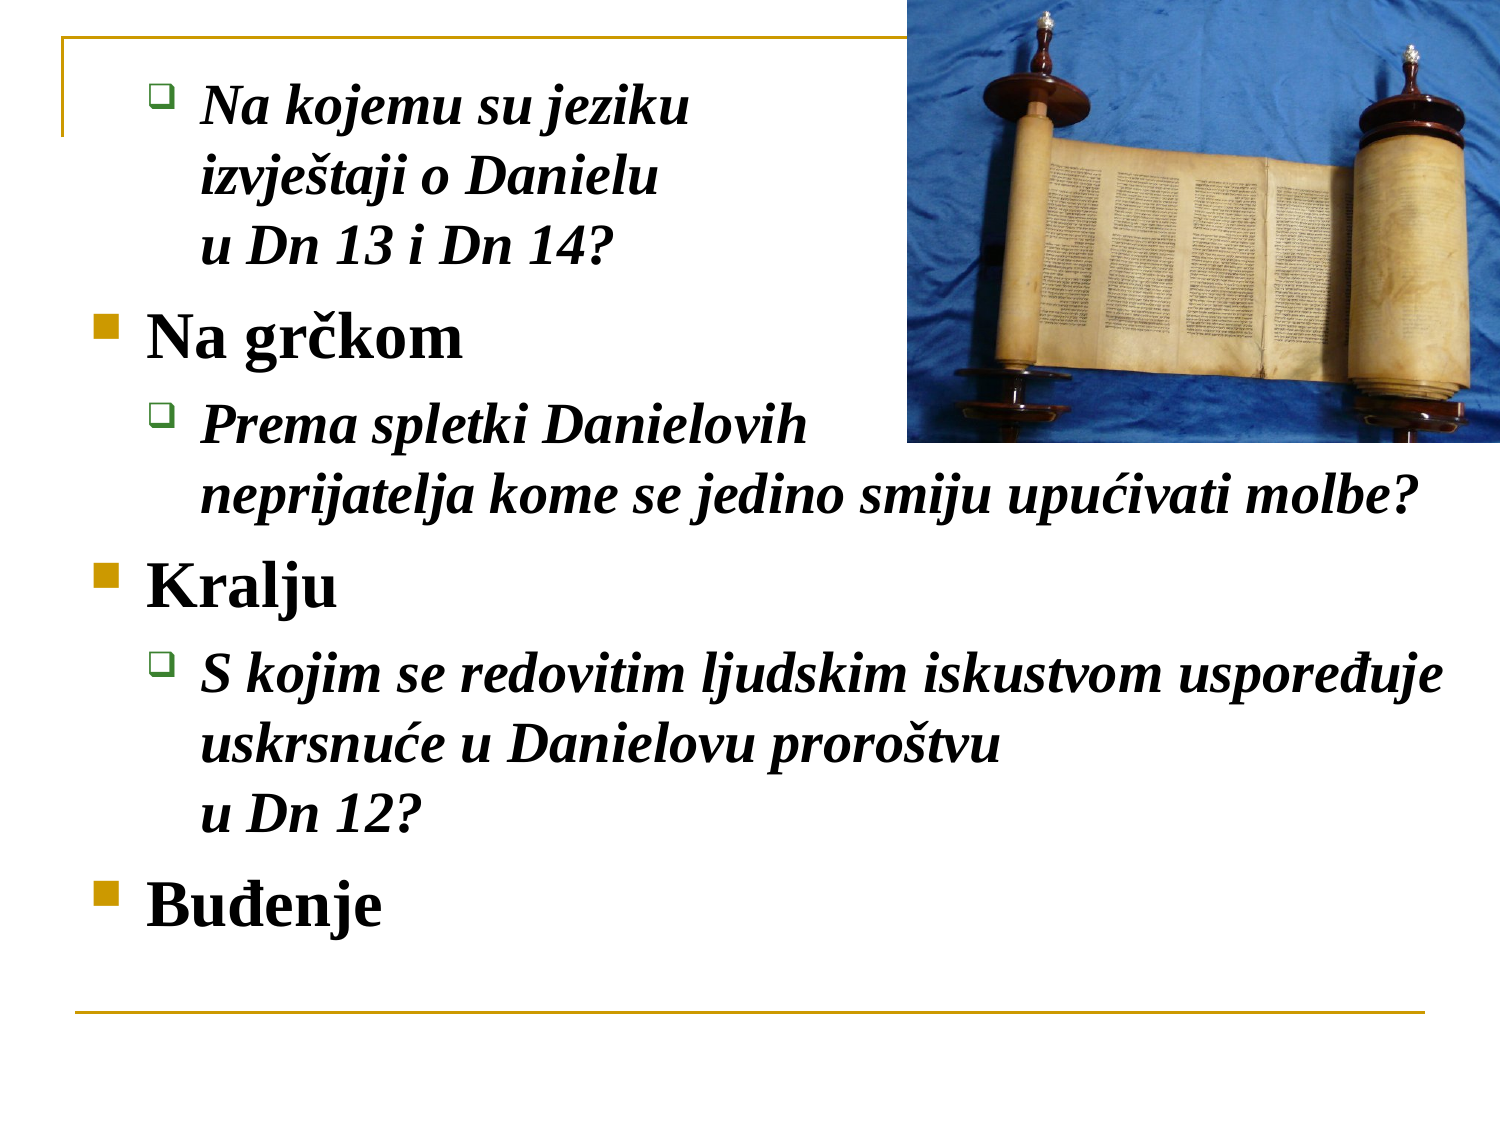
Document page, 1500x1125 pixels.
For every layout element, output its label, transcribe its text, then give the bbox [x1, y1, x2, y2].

picture [907, 0, 1500, 443]
list Na kojemu su jeziku izvještaji o Danielu u Dn 13 i Dn 14? Na grčkom Prema spletki Danielovih neprijatelja kome se jedino smiju upućivati molbe? Kralju S kojim se redovitim ljudskim iskustvom uspoređuje uskrsnuće u Danielovu proroštvu u Dn 12? Buđenje [75, 59, 1500, 1006]
